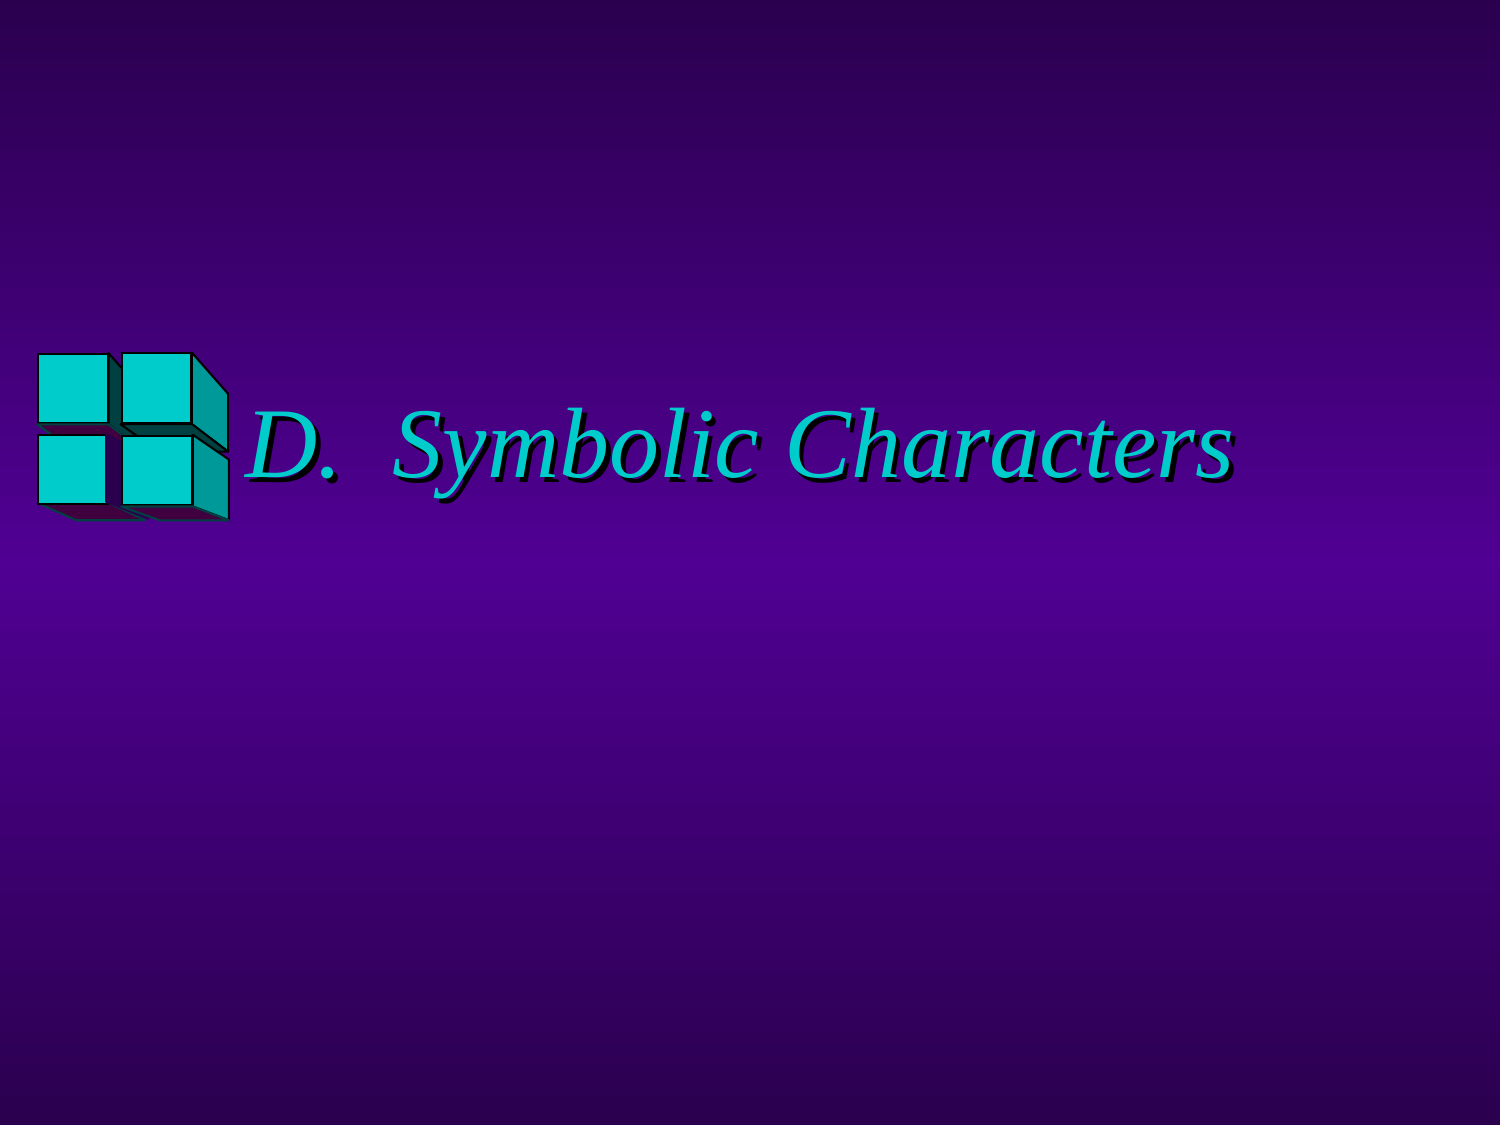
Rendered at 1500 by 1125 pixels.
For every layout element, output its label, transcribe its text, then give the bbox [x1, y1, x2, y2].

title D. Symbolic Characters [230, 349, 1494, 538]
